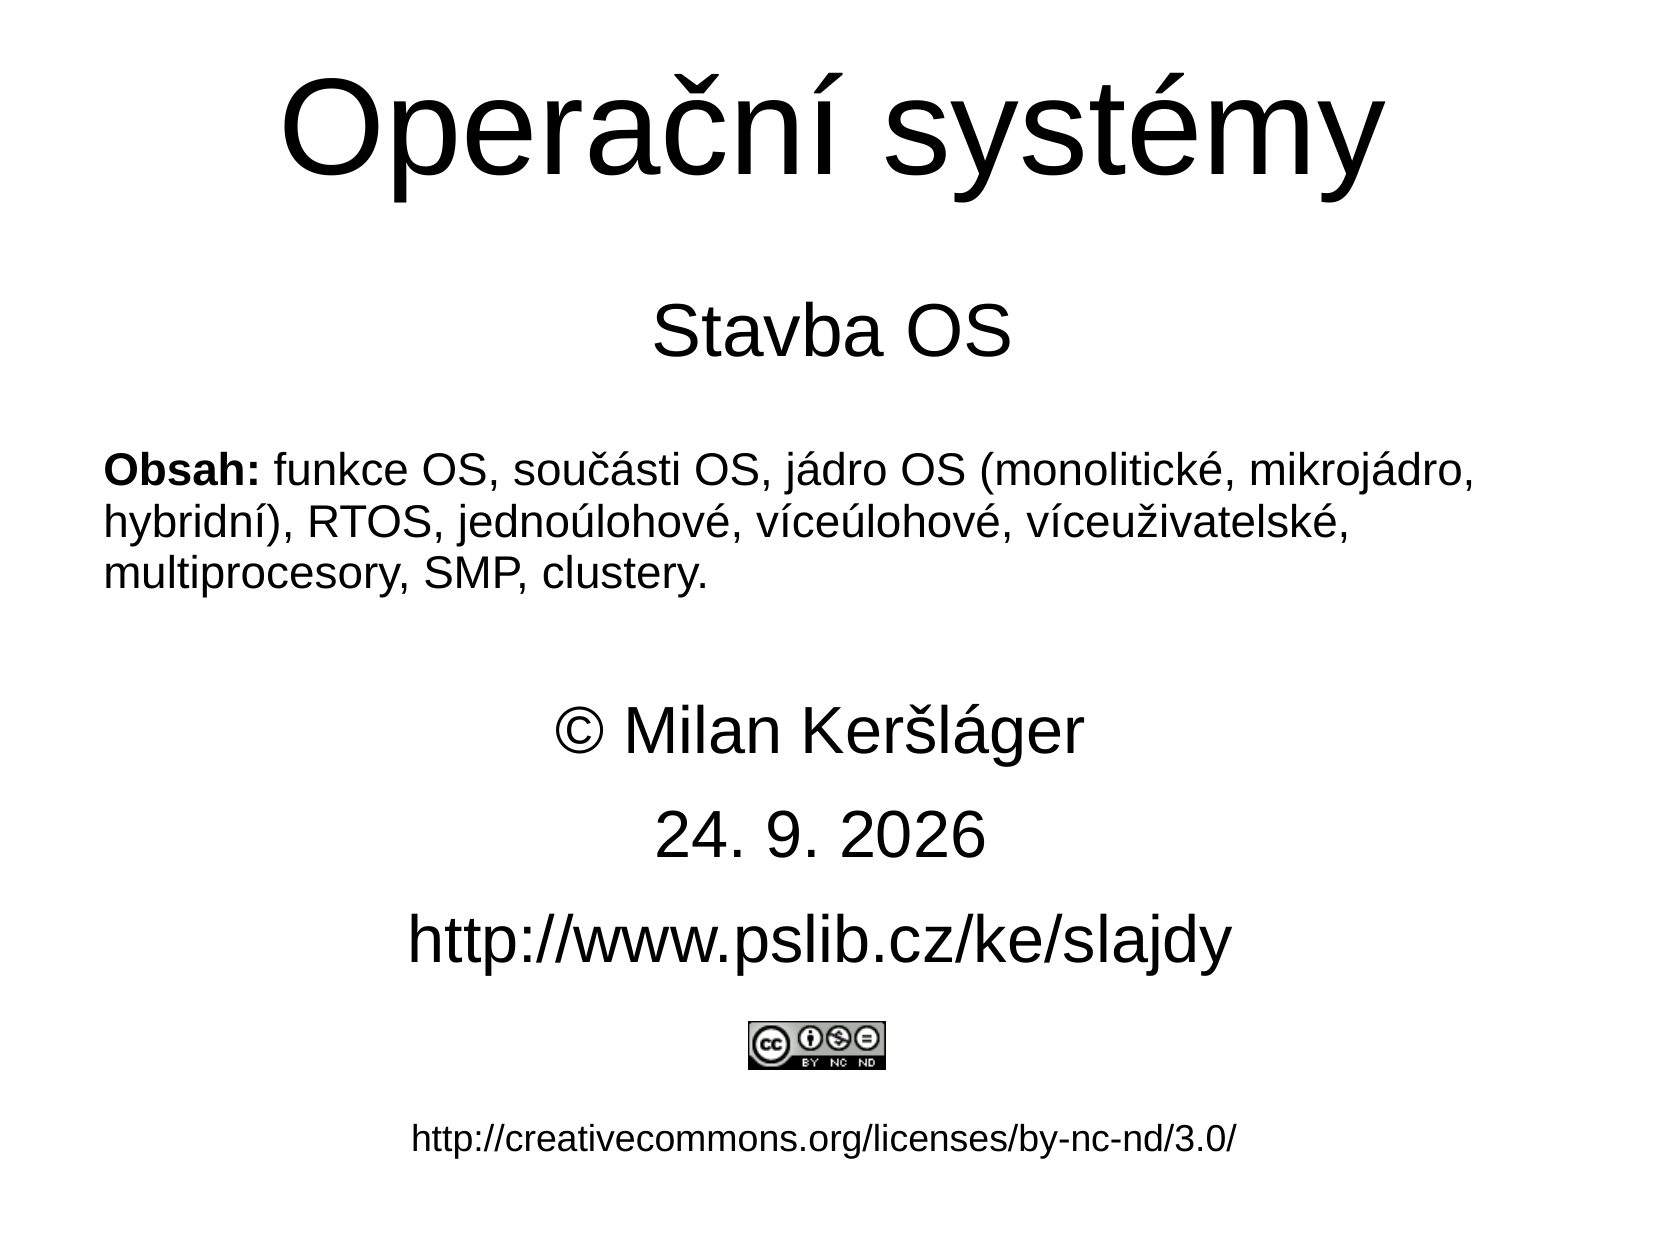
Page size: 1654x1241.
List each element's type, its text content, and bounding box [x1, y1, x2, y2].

text_box Obsah: funkce OS, součásti OS, jádro OS (monolitické, mikrojádro, hybridní), RTOS, jednoúlohové, víceúlohové, víceuživatelské, multiprocesory, SMP, clustery. [88, 437, 1595, 606]
picture [748, 1021, 886, 1071]
title Operační systémy Stavba OS [88, 9, 1577, 414]
list © Milan Keršláger 8.3.2010 http://www.pslib.cz/ke/slajdy [76, 693, 1565, 1081]
text_box http://creativecommons.org/licenses/by-nc-nd/3.0/ [337, 1110, 1312, 1168]
